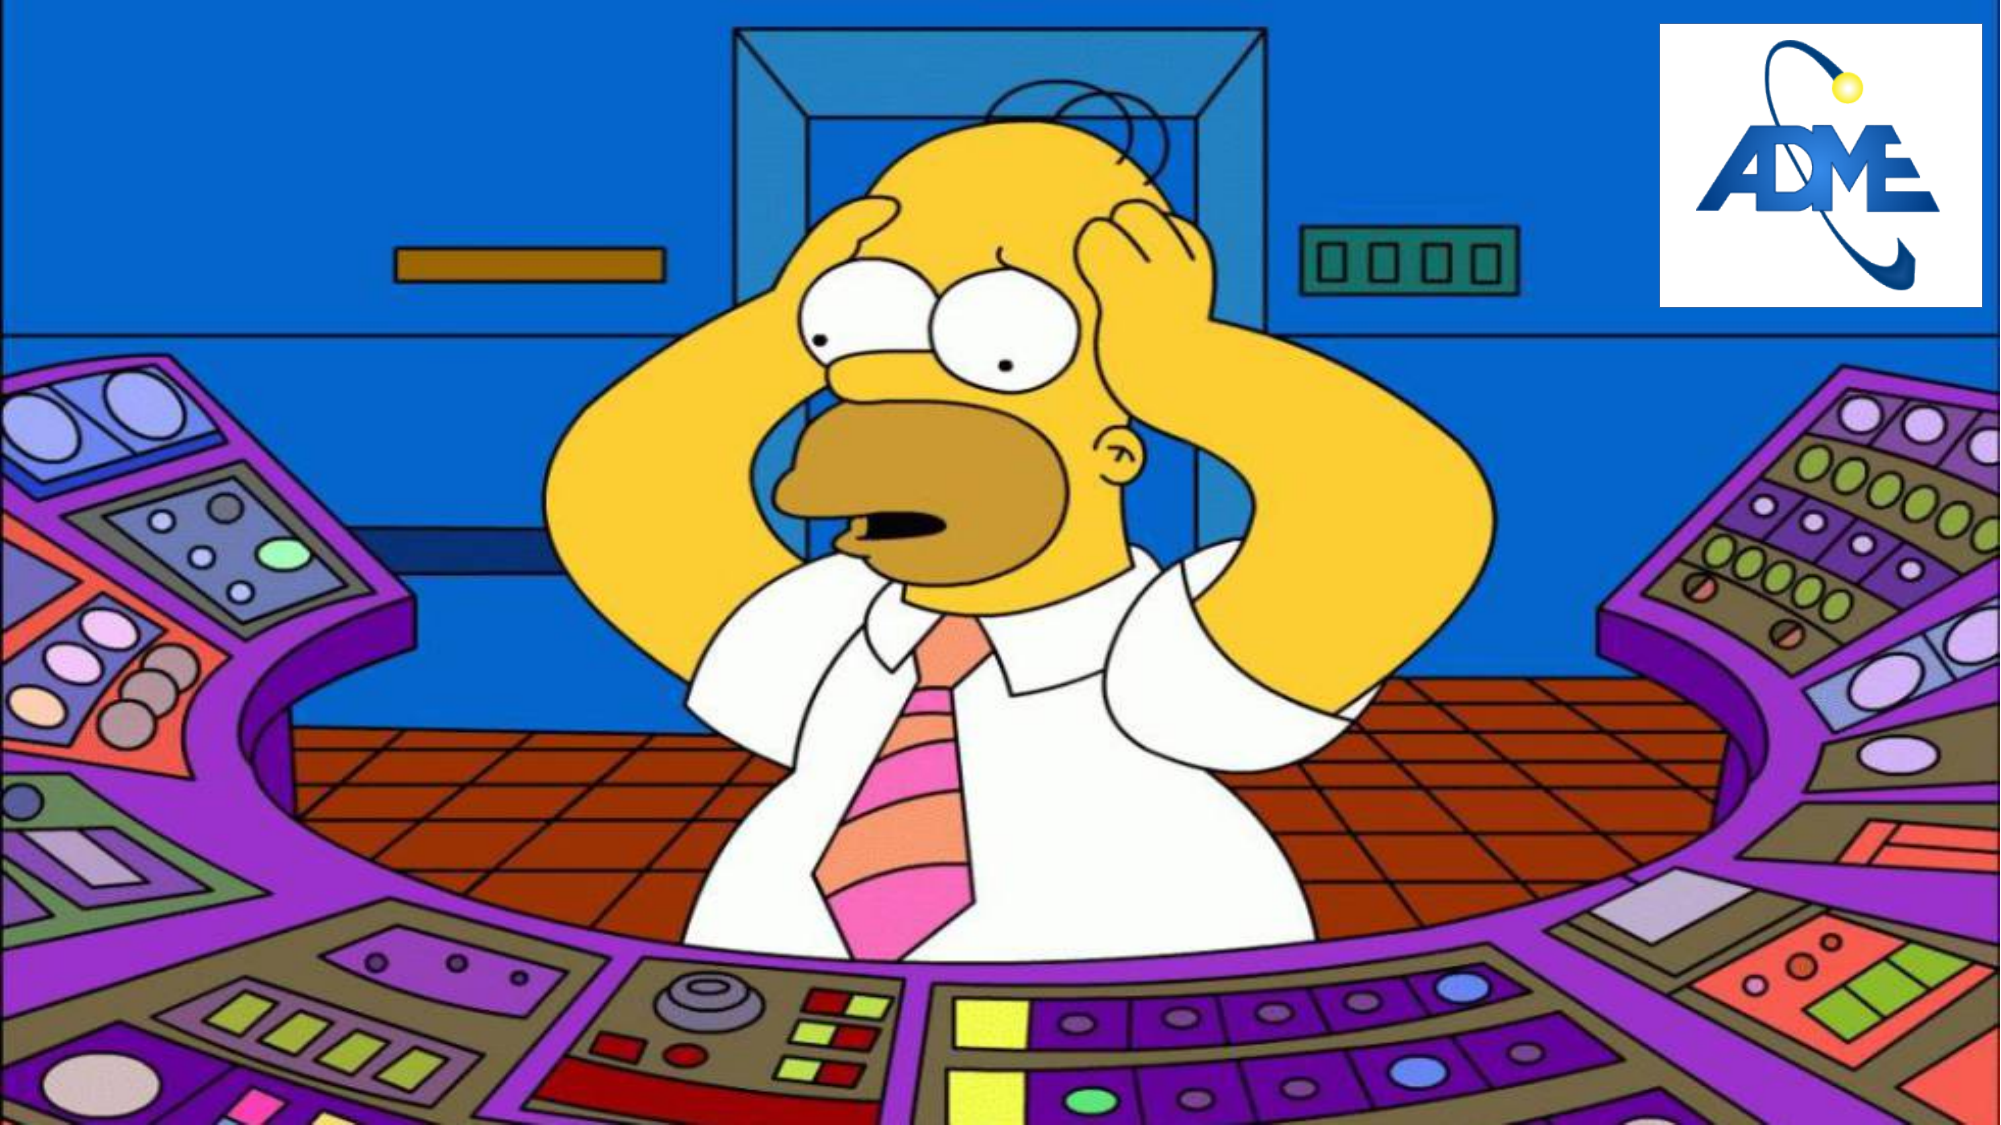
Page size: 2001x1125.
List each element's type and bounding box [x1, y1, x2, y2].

text_box [1659, 23, 1983, 308]
picture [0, 0, 2000, 1125]
